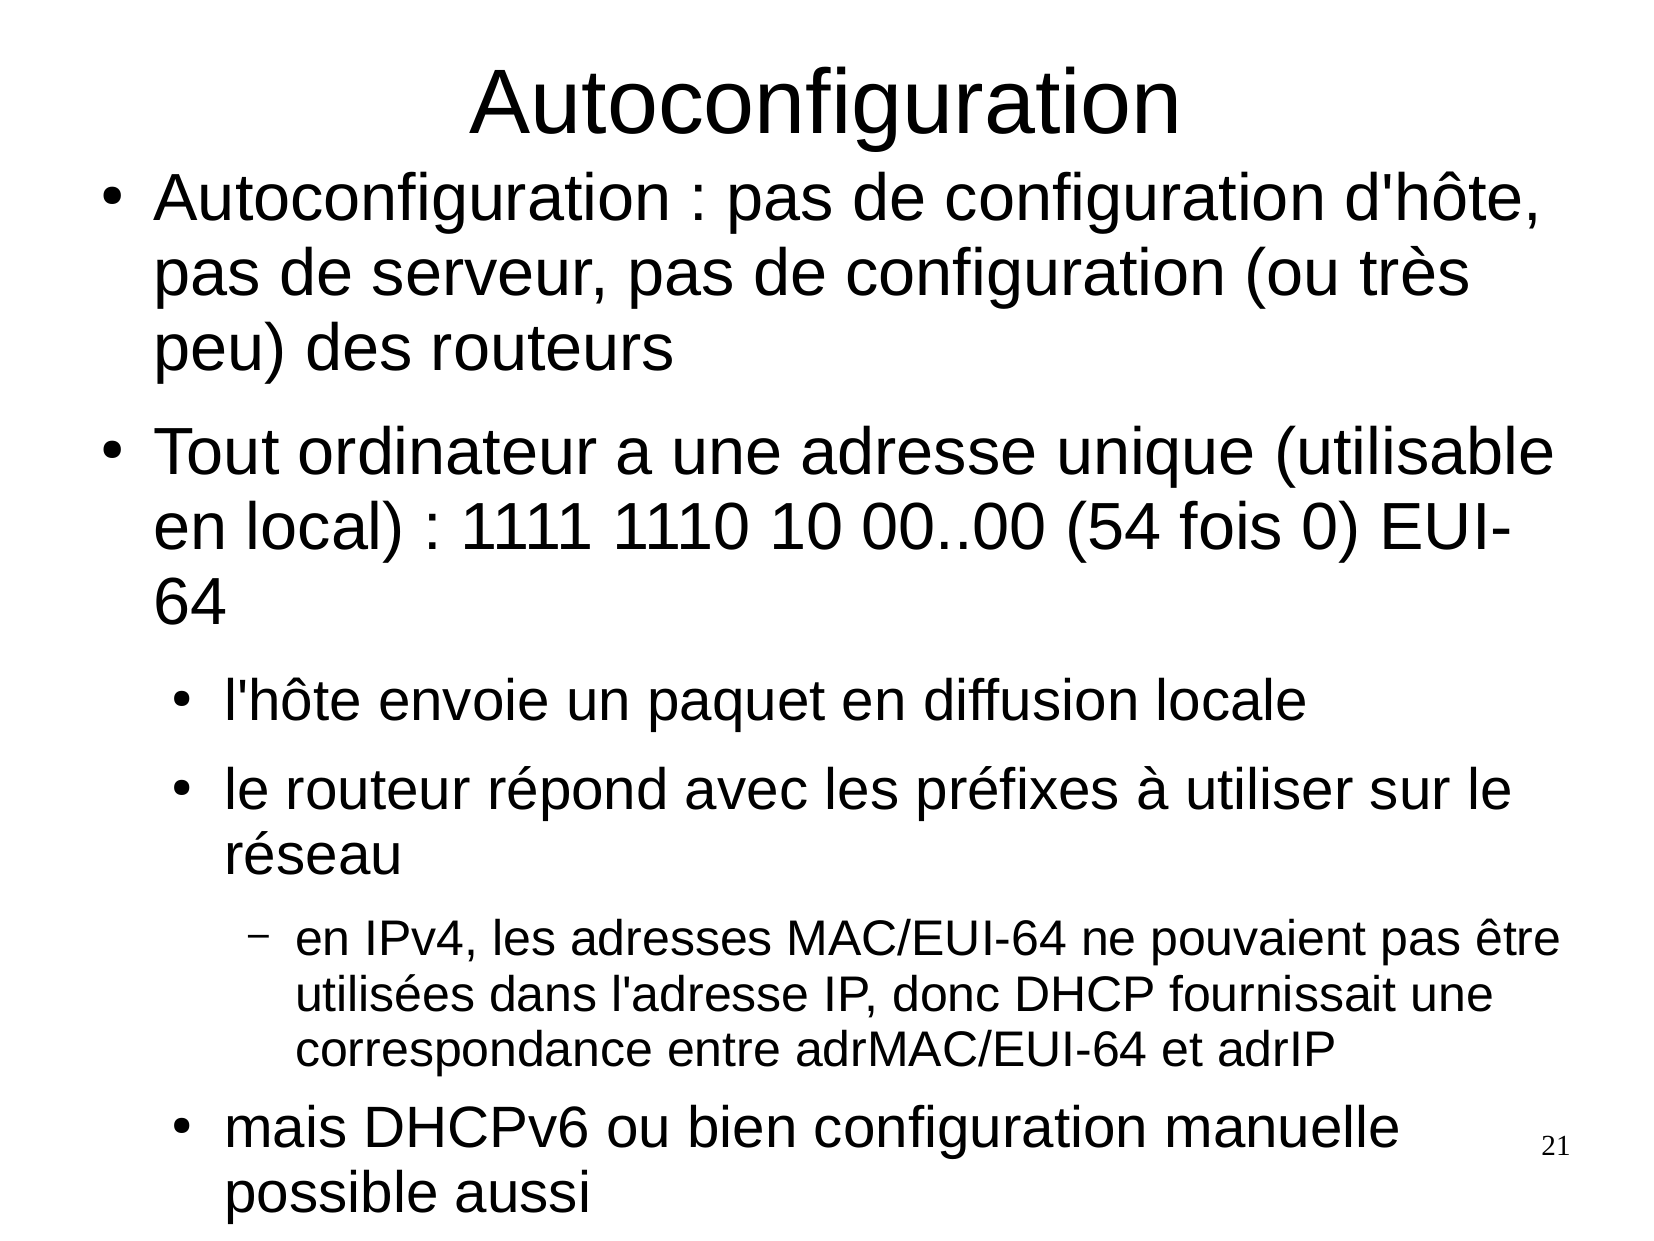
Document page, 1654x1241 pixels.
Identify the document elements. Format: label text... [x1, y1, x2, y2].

title Autoconfiguration [82, 49, 1571, 160]
list Autoconfiguration : pas de configuration d'hôte, pas de serveur, pas de configuration (ou très peu) des routeurs Tout ordinateur a une adresse unique (utilisable en local) : 1111 1110 10 00..00 (54 fois 0) EUI-64 l'hôte envoie un paquet en diffusion locale le routeur répond avec les préfixes à utiliser sur le réseau en IPv4, les adresses MAC/EUI-64 ne pouvaient pas être utilisées dans l'adresse IP, donc DHCP fournissait une correspondance entre adrMAC/EUI-64 et adrIP mais DHCPv6 ou bien configuration manuelle possible aussi [82, 160, 1571, 1226]
